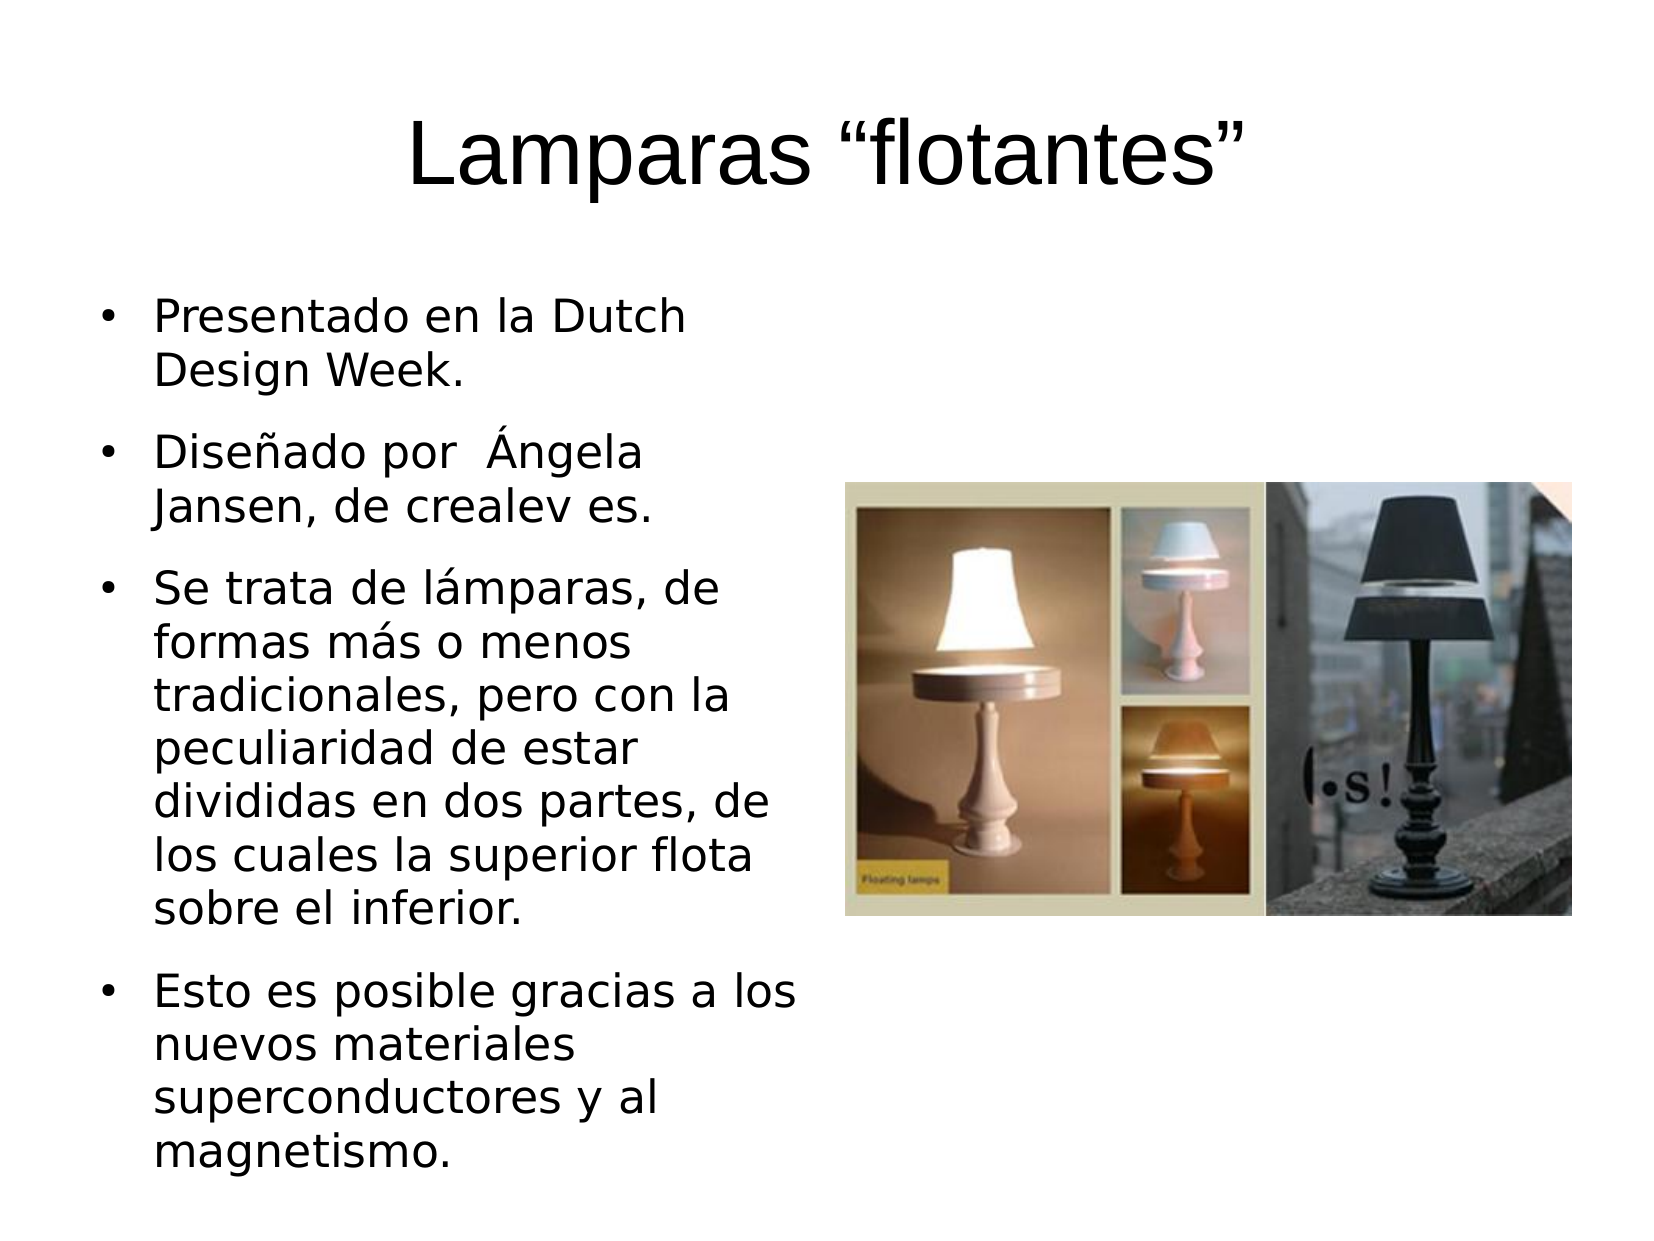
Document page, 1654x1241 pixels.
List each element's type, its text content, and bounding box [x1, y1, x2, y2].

list Presentado en la Dutch Design Week. Diseñado por Ángela Jansen, de crealev es. Se trata de lámparas, de formas más o menos tradicionales, pero con la peculiaridad de estar divididas en dos partes, de los cuales la superior flota sobre el inferior. Esto es posible gracias a los nuevos materiales superconductores y al magnetismo. [82, 290, 809, 1178]
picture [845, 482, 1572, 916]
title Lamparas “flotantes” [82, 49, 1571, 257]
